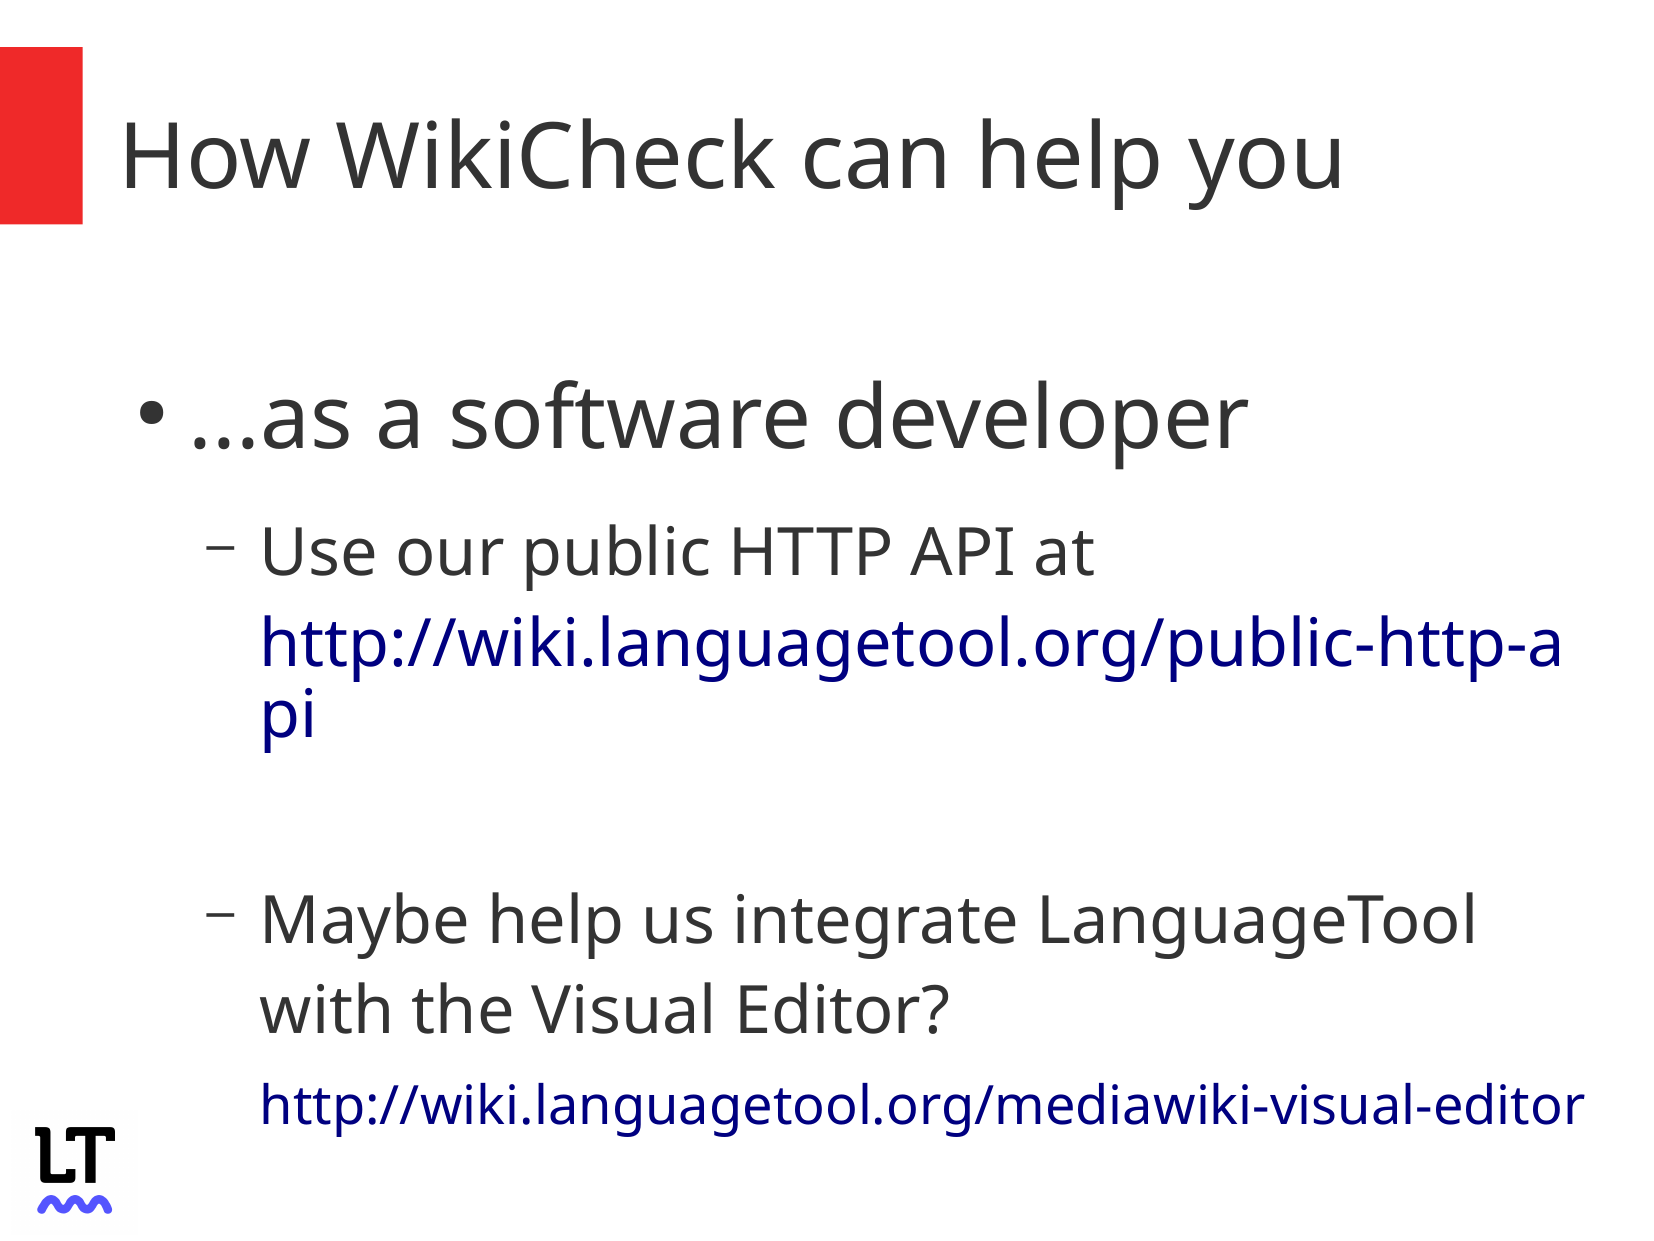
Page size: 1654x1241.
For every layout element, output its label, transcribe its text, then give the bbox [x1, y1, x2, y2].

title How WikiCheck can help you [118, 49, 1571, 257]
list ...as a software developer Use our public HTTP API at http://wiki.languagetool.org/public-http-api Maybe help us integrate LanguageTool with the Visual Editor? http://wiki.languagetool.org/mediawiki-visual-editor [118, 354, 1607, 1074]
picture [11, 1110, 138, 1235]
